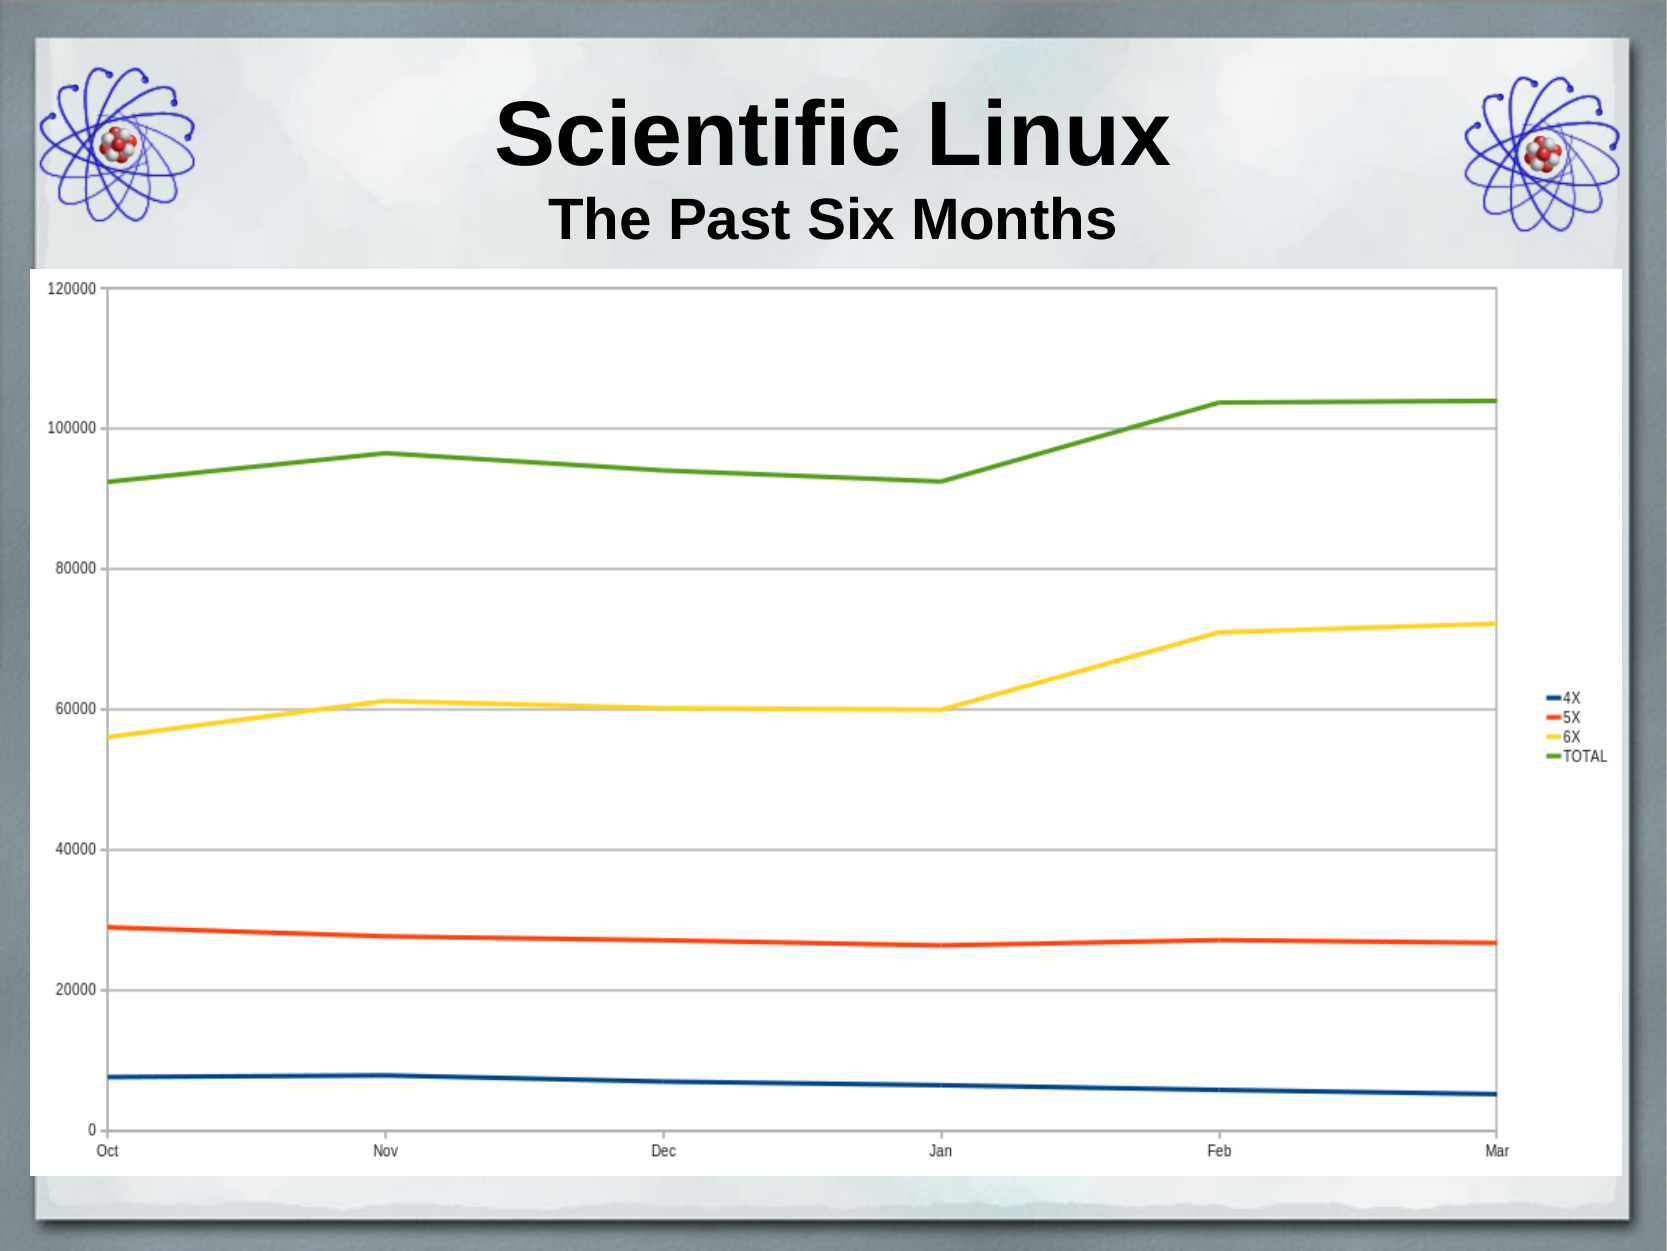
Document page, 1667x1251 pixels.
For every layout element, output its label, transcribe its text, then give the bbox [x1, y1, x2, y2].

picture [0, 0, 1667, 1251]
title Scientific Linux The Past Six Months [289, 81, 1378, 253]
